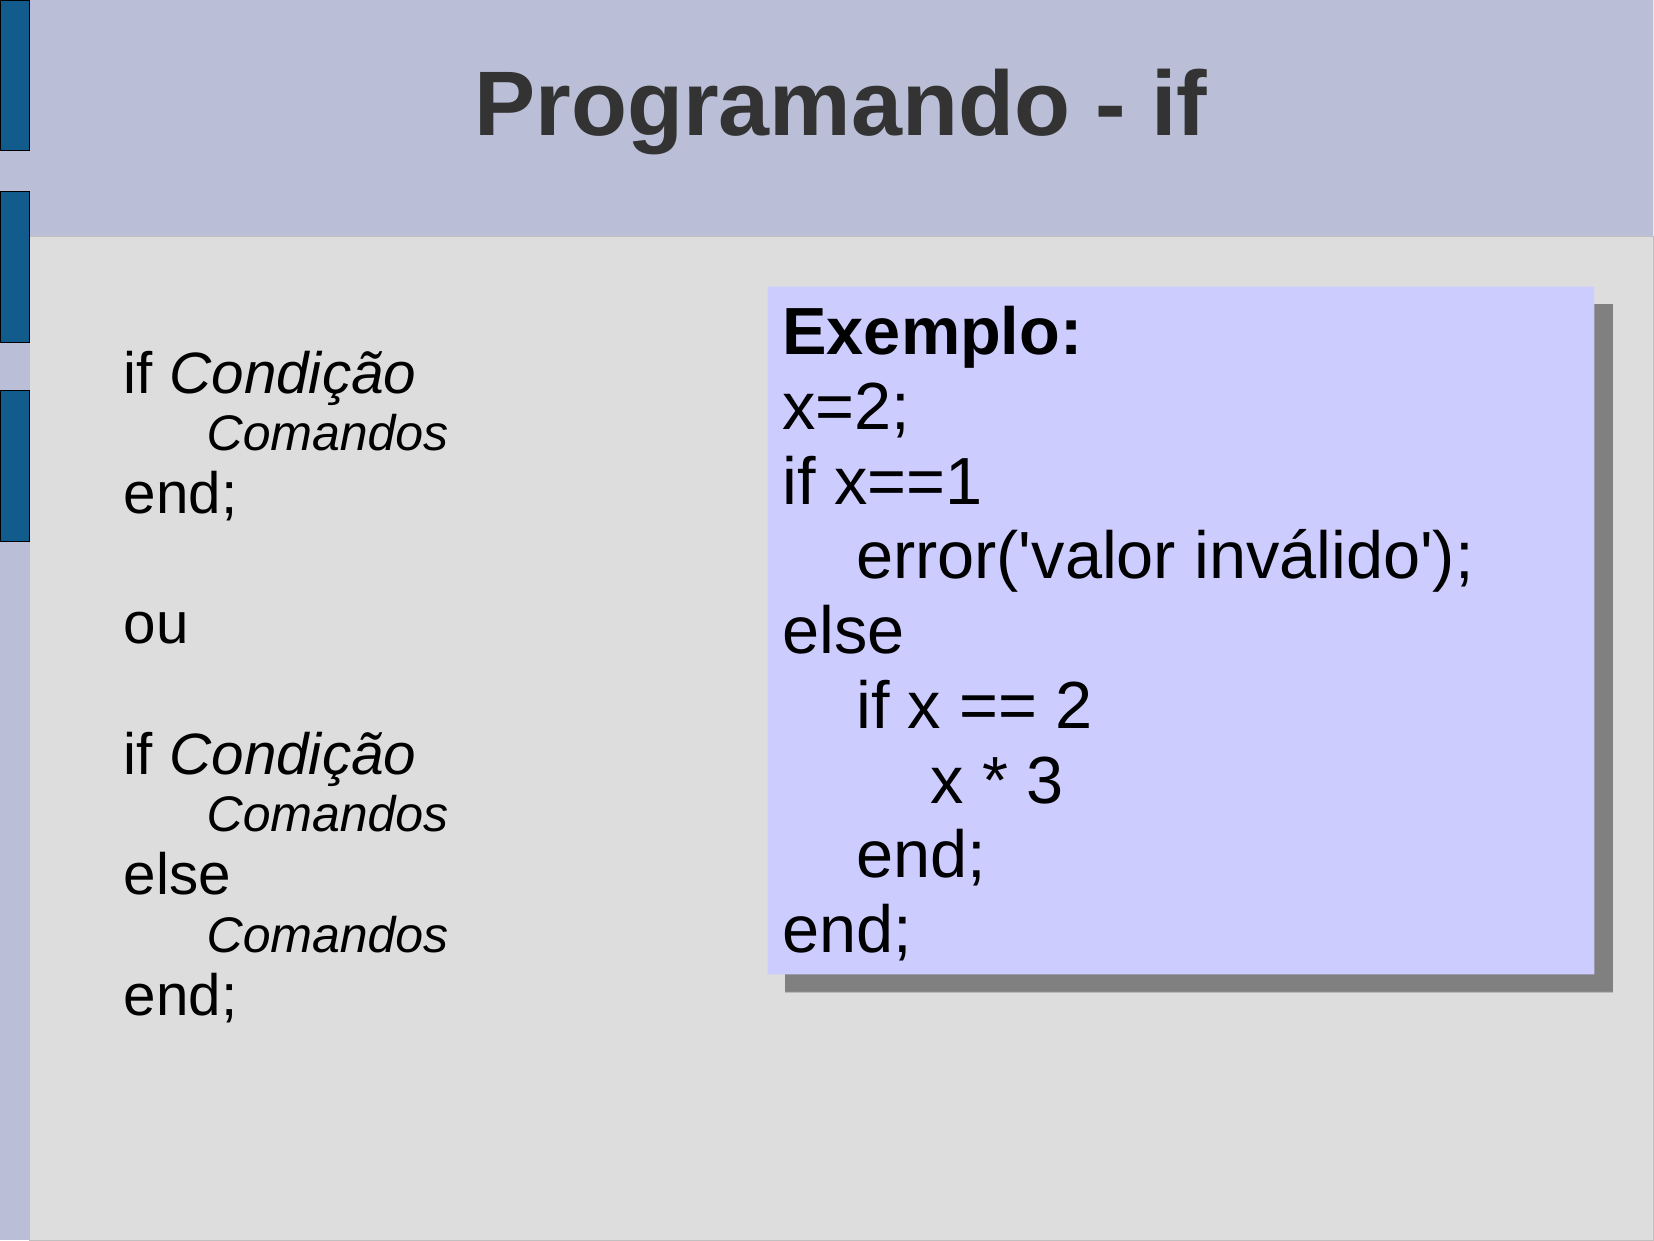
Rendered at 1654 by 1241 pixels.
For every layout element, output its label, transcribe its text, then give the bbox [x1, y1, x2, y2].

list if Condição Comandos end; ou if Condição Comandos else Comandos end; [29, 265, 709, 1196]
title Programando - if [29, 7, 1654, 200]
text_box Exemplo: x=2; if x==1 error('valor inválido'); else if x == 2 x * 3 end; end; [767, 286, 1595, 975]
